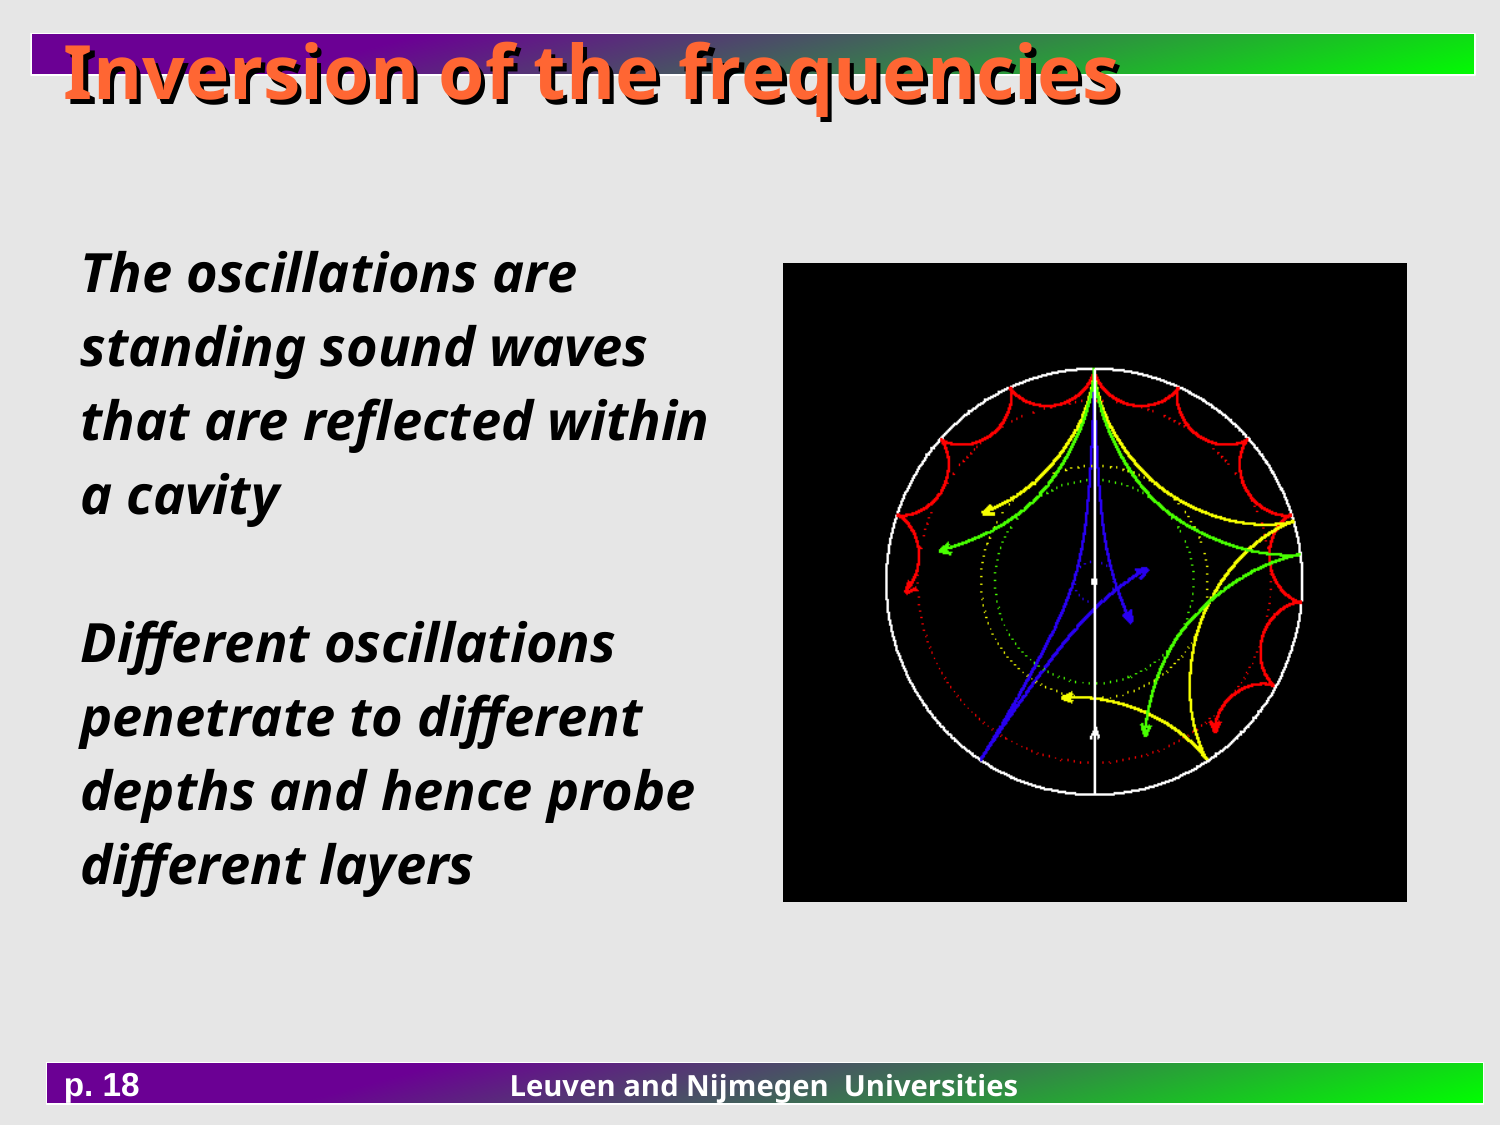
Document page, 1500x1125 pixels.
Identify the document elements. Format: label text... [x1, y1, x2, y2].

title Inversion of the frequencies [64, 0, 1500, 174]
text_box The oscillations are standing sound waves that are reflected within a cavity Different oscillations penetrate to different depths and hence probe different layers [80, 234, 768, 1008]
picture [783, 263, 1407, 902]
